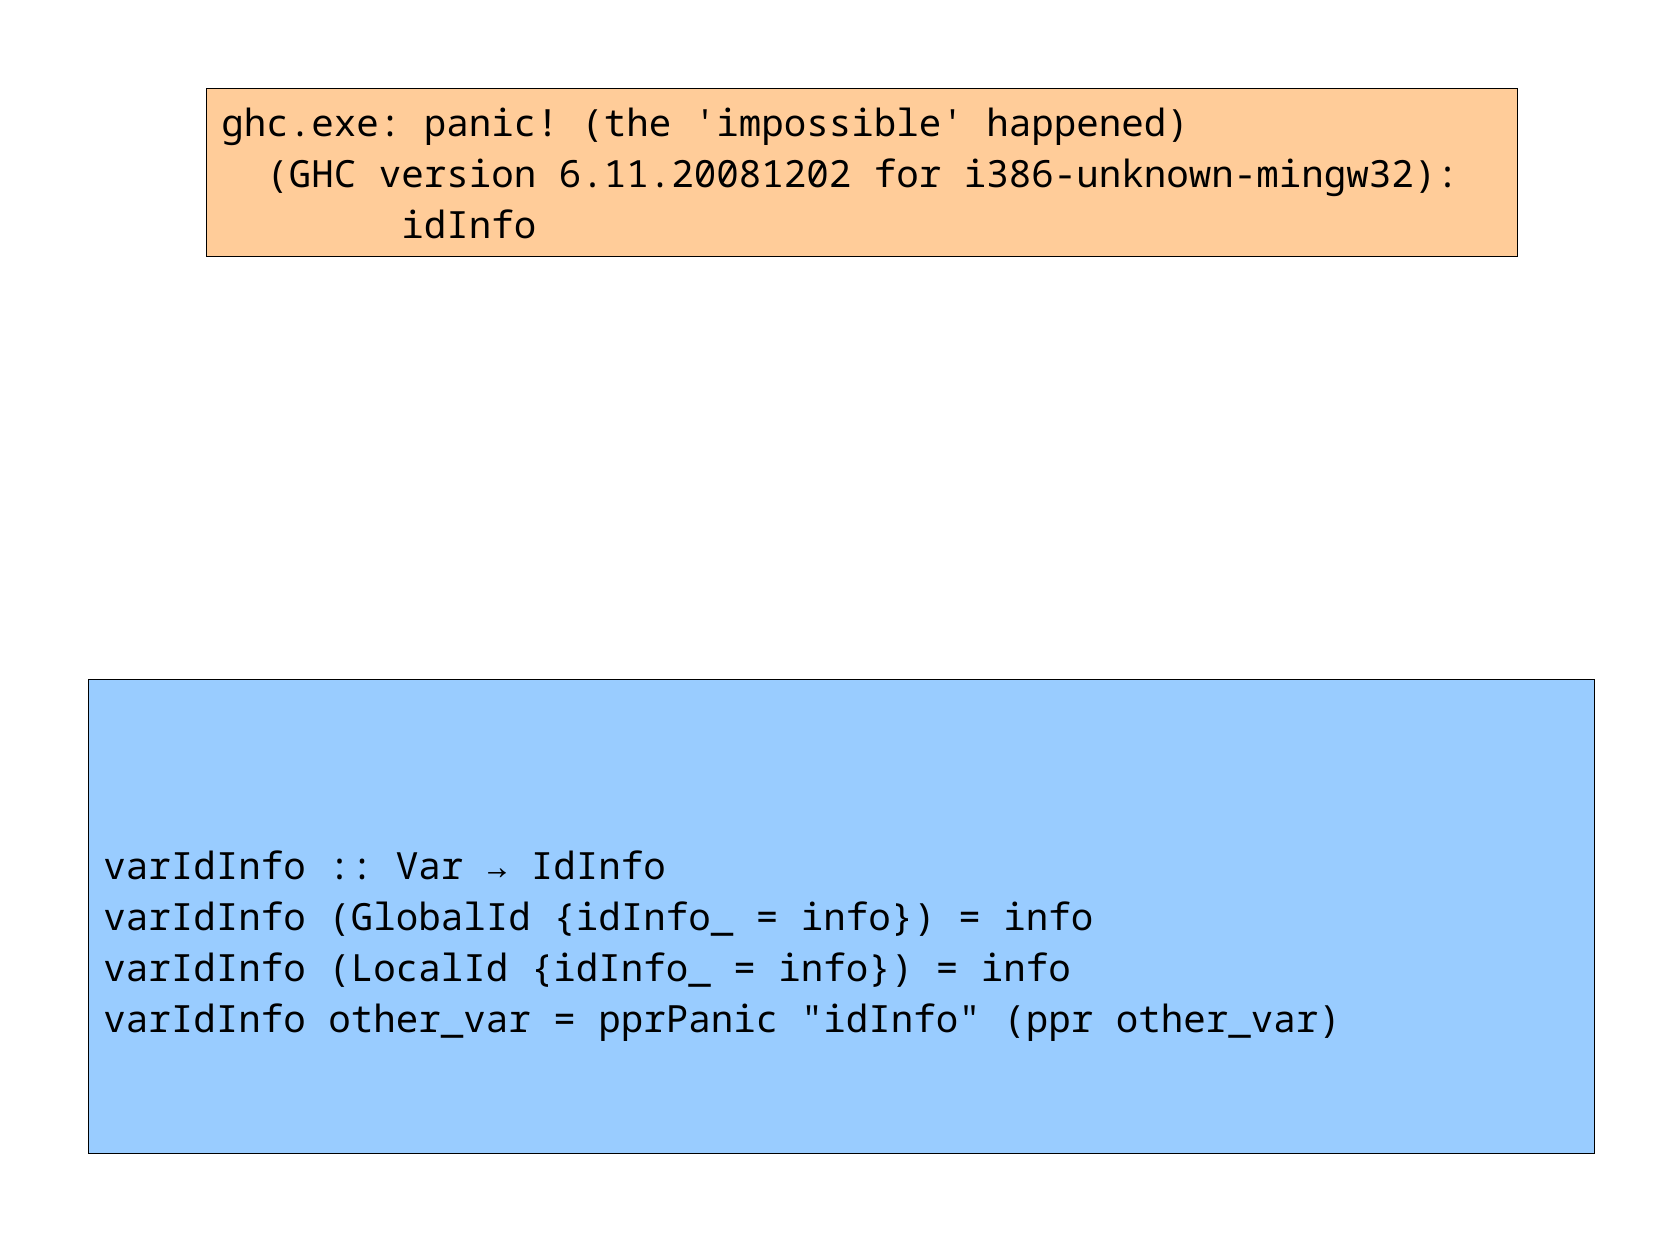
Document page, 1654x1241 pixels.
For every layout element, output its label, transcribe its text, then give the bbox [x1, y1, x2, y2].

text_box ghc.exe: panic! (the 'impossible' happened) (GHC version 6.11.20081202 for i386-unknown-mingw32): idInfo [206, 88, 1518, 237]
text_box varIdInfo :: Var → IdInfo varIdInfo (GlobalId {idInfo_ = info}) = info varIdInfo (LocalId {idInfo_ = info}) = info varIdInfo other_var = pprPanic "idInfo" (ppr other_var) [88, 679, 1595, 1093]
